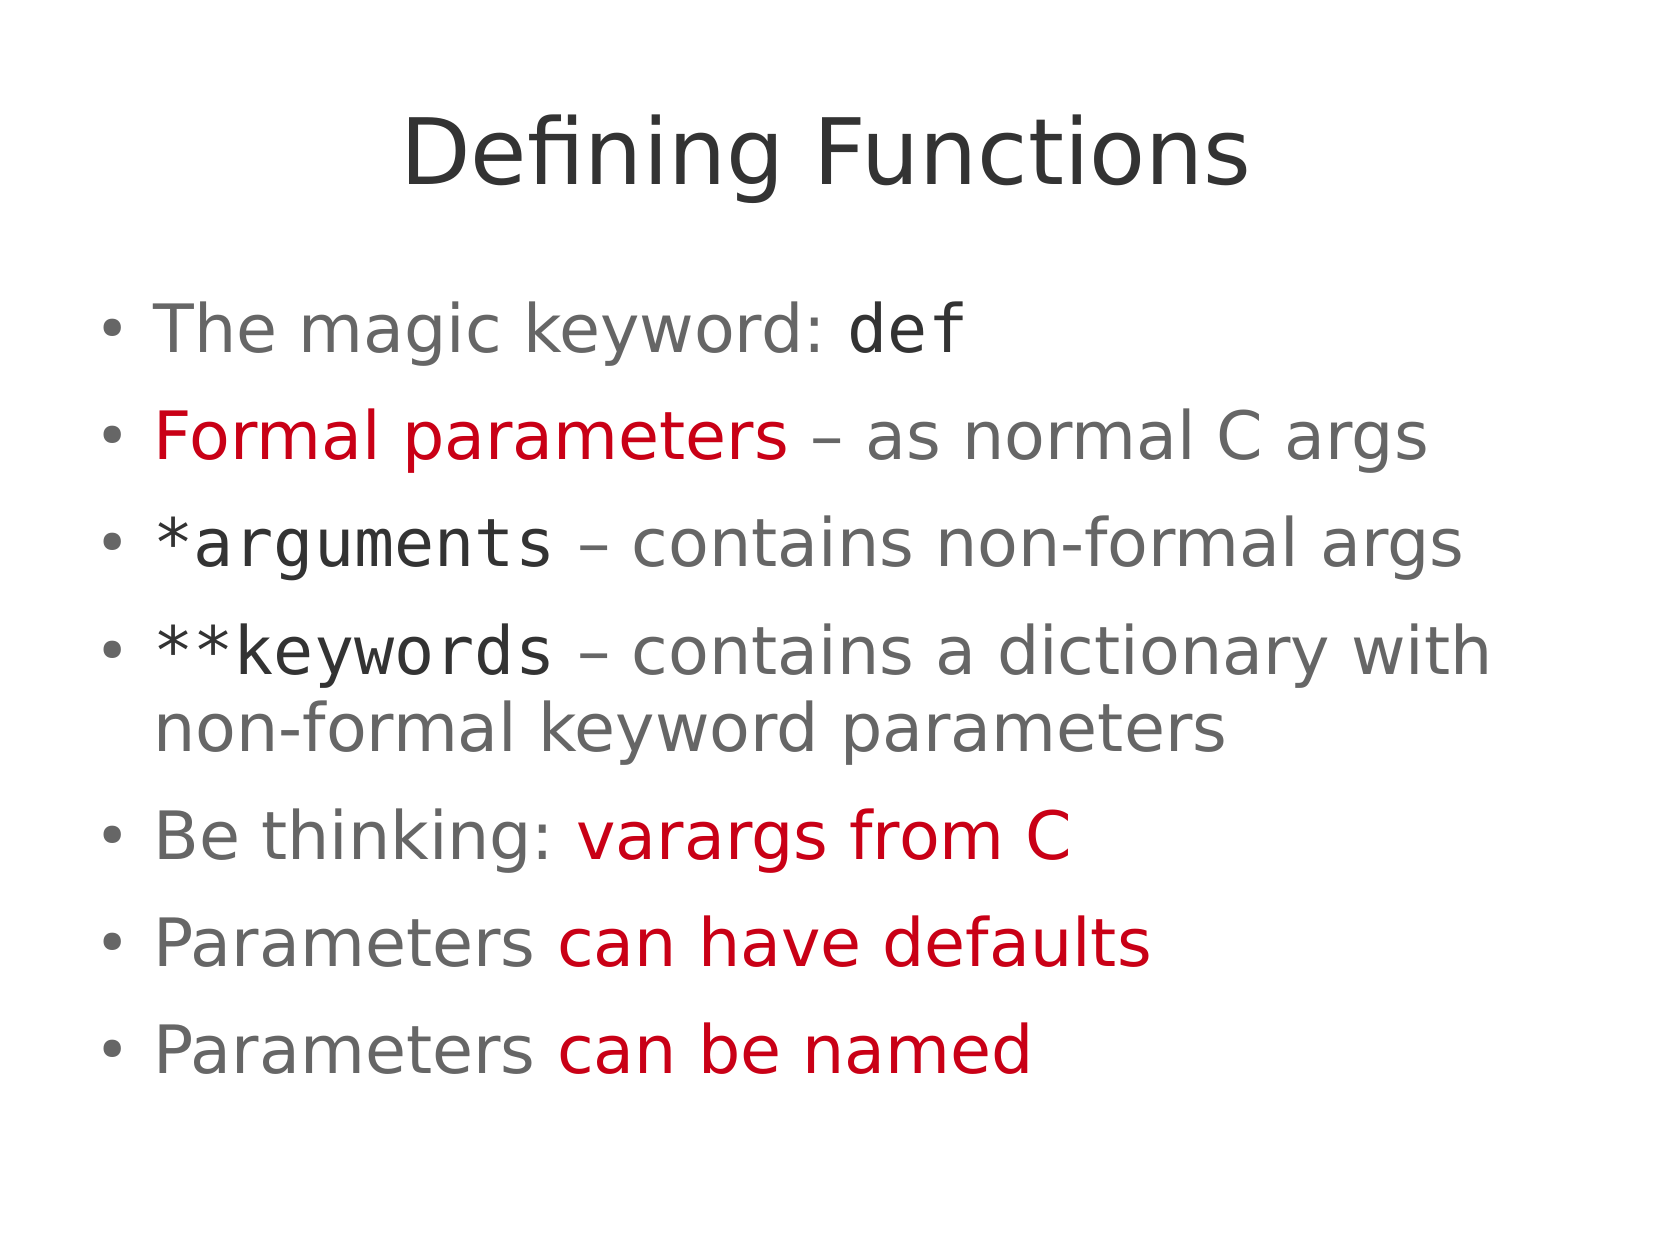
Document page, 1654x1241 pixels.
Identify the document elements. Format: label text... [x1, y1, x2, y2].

list The magic keyword: def Formal parameters – as normal C args *arguments – contains non-formal args **keywords – contains a dictionary with non-formal keyword parameters Be thinking: varargs from C Parameters can have defaults Parameters can be named [82, 290, 1571, 1109]
title Defining Functions [82, 56, 1571, 250]
